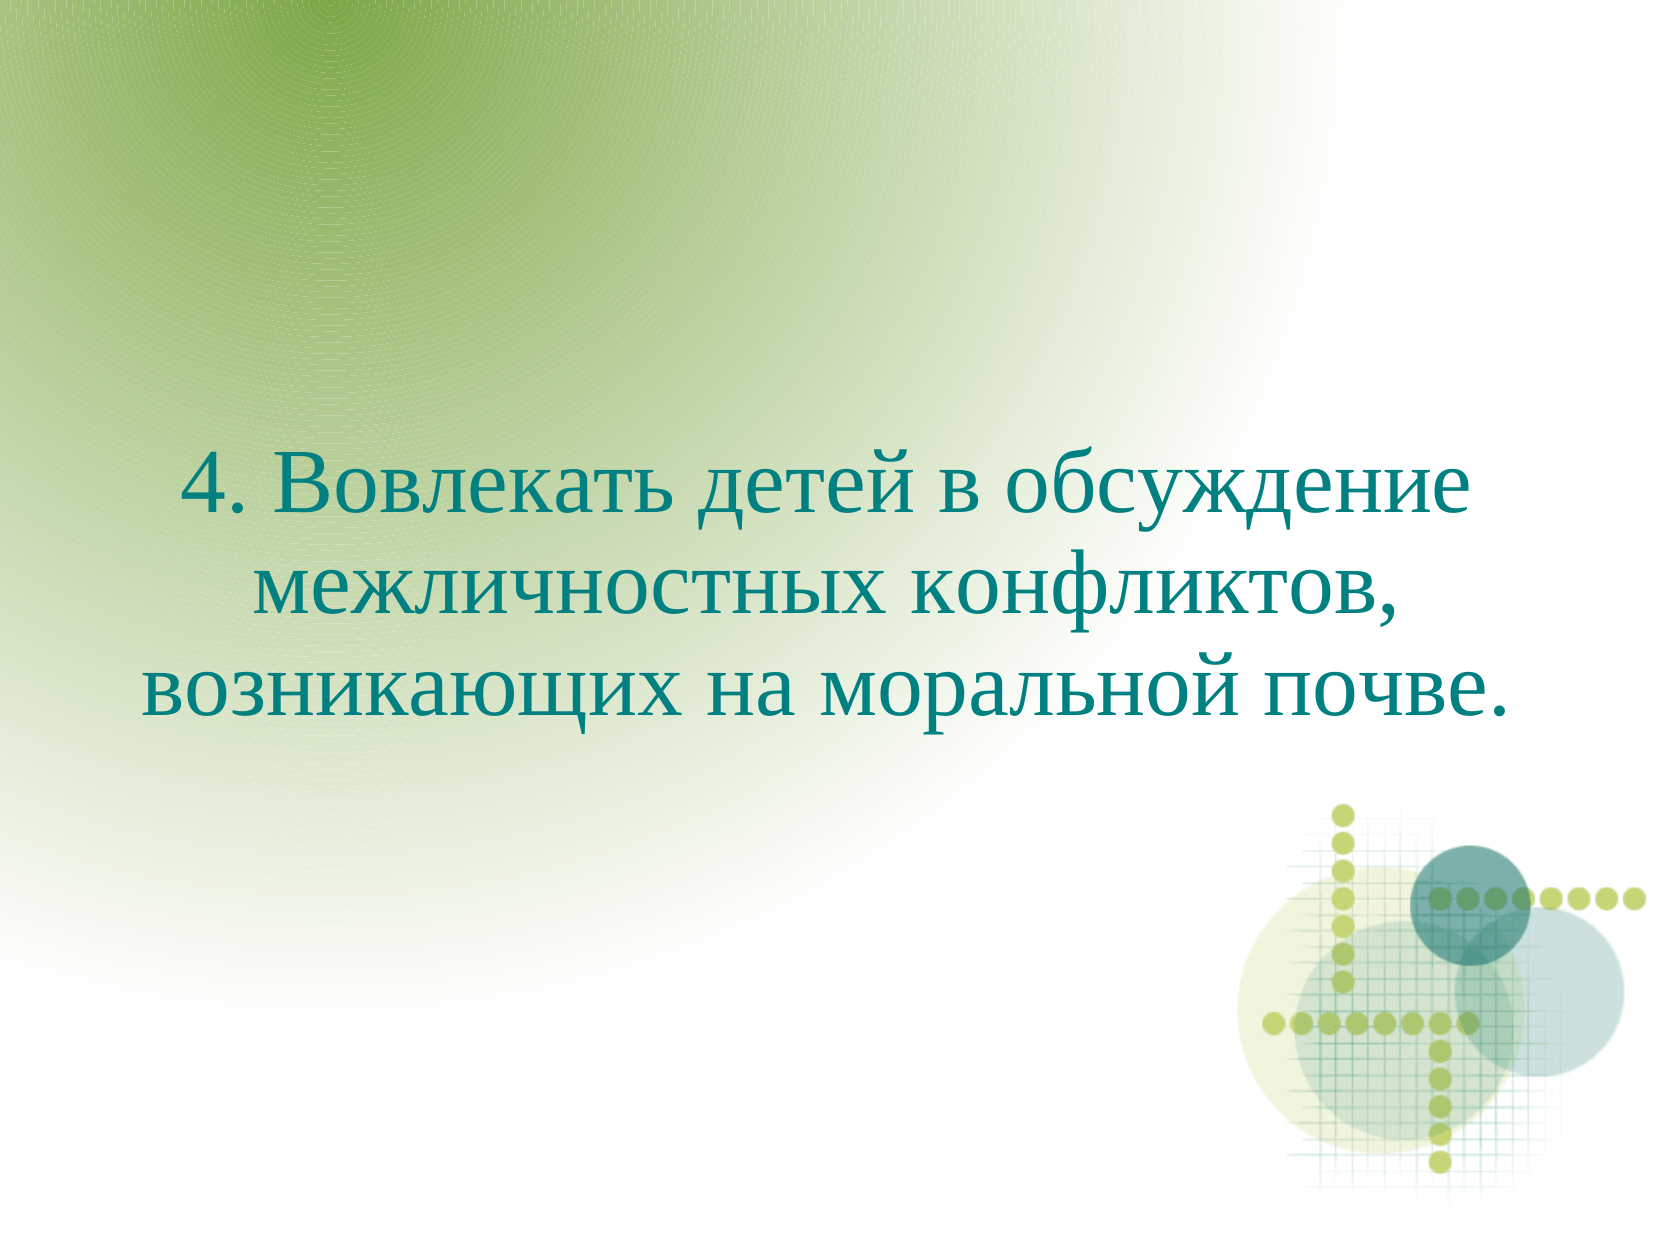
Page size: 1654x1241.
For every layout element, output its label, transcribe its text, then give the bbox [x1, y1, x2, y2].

subtitle 4. Вовлекать детей в обсуждение межличностных конфликтов, возникающих на моральной почве. [121, 110, 1534, 1119]
picture [1224, 792, 1654, 1211]
